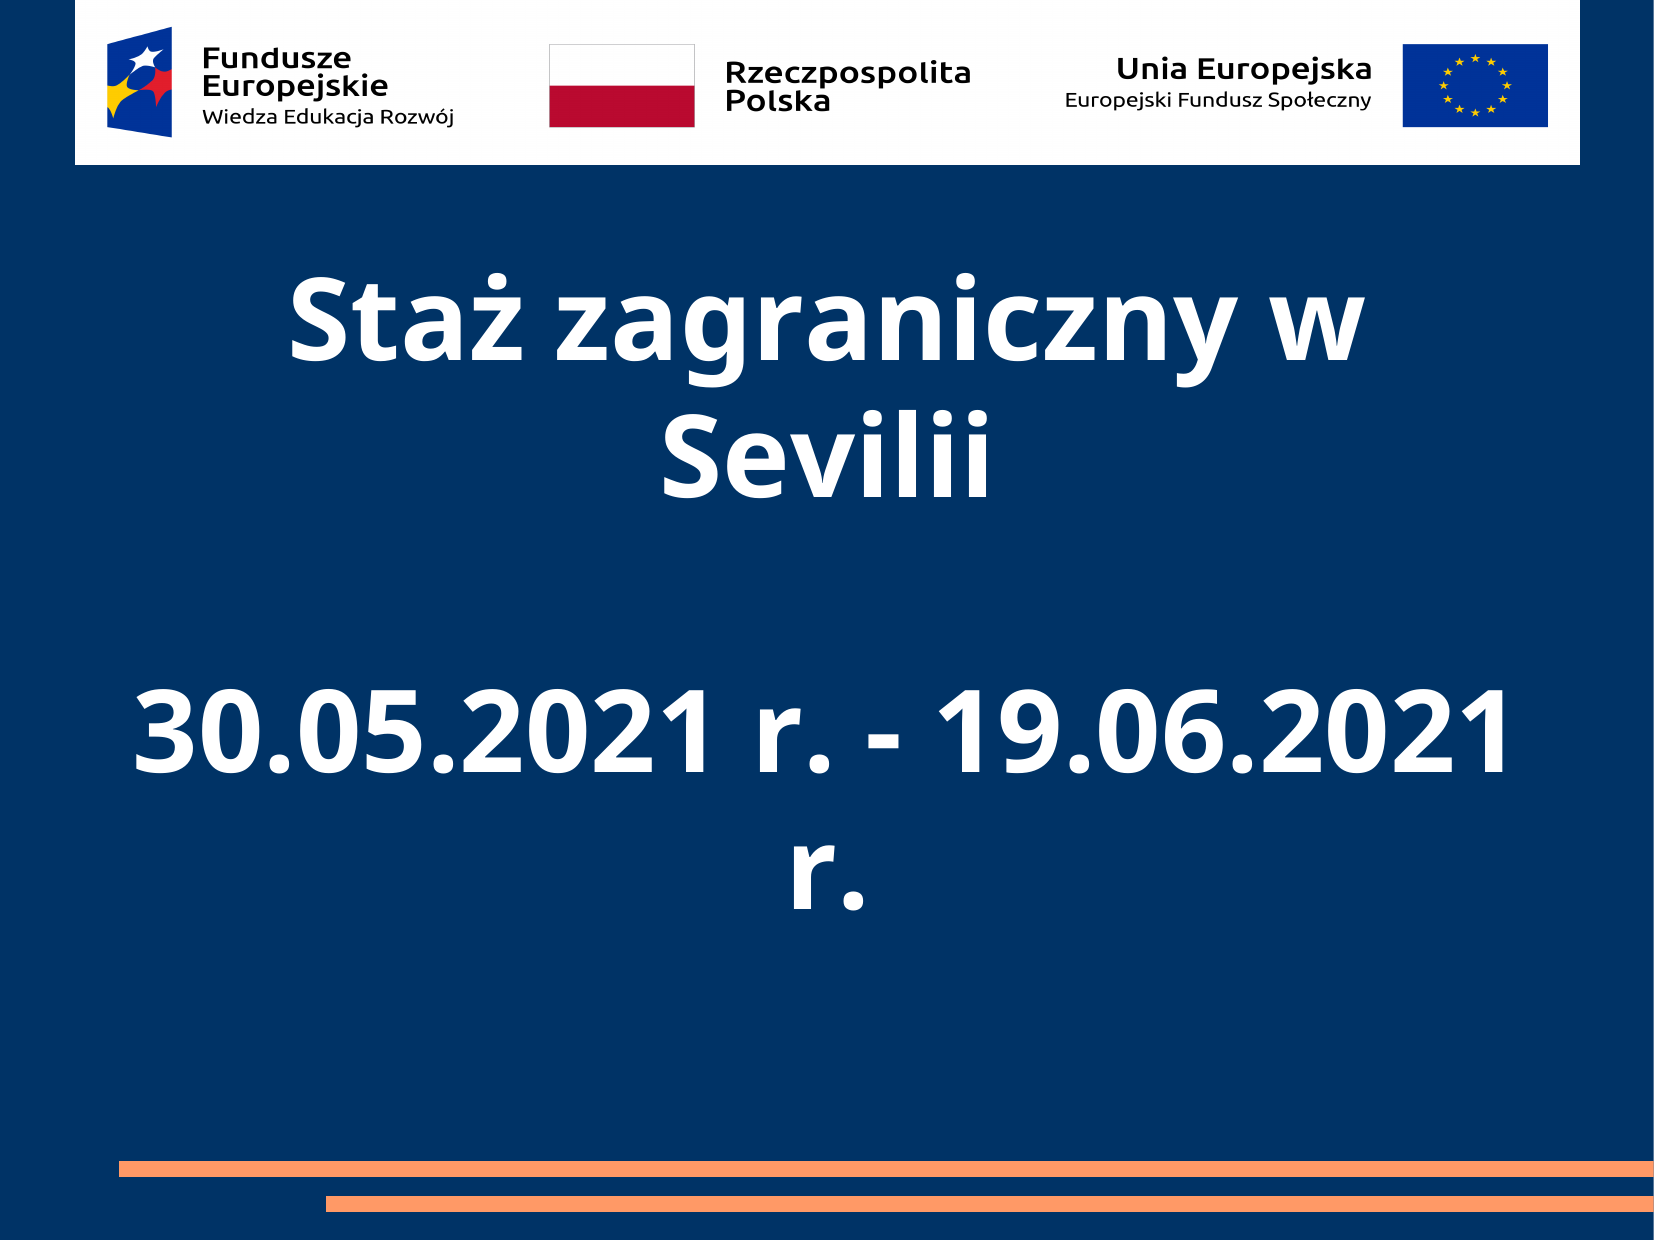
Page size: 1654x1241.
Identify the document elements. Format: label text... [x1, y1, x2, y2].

subtitle Staż zagraniczny w Sevilii 30.05.2021 r. - 19.06.2021 r. [121, 165, 1534, 1132]
picture [75, 0, 1580, 165]
